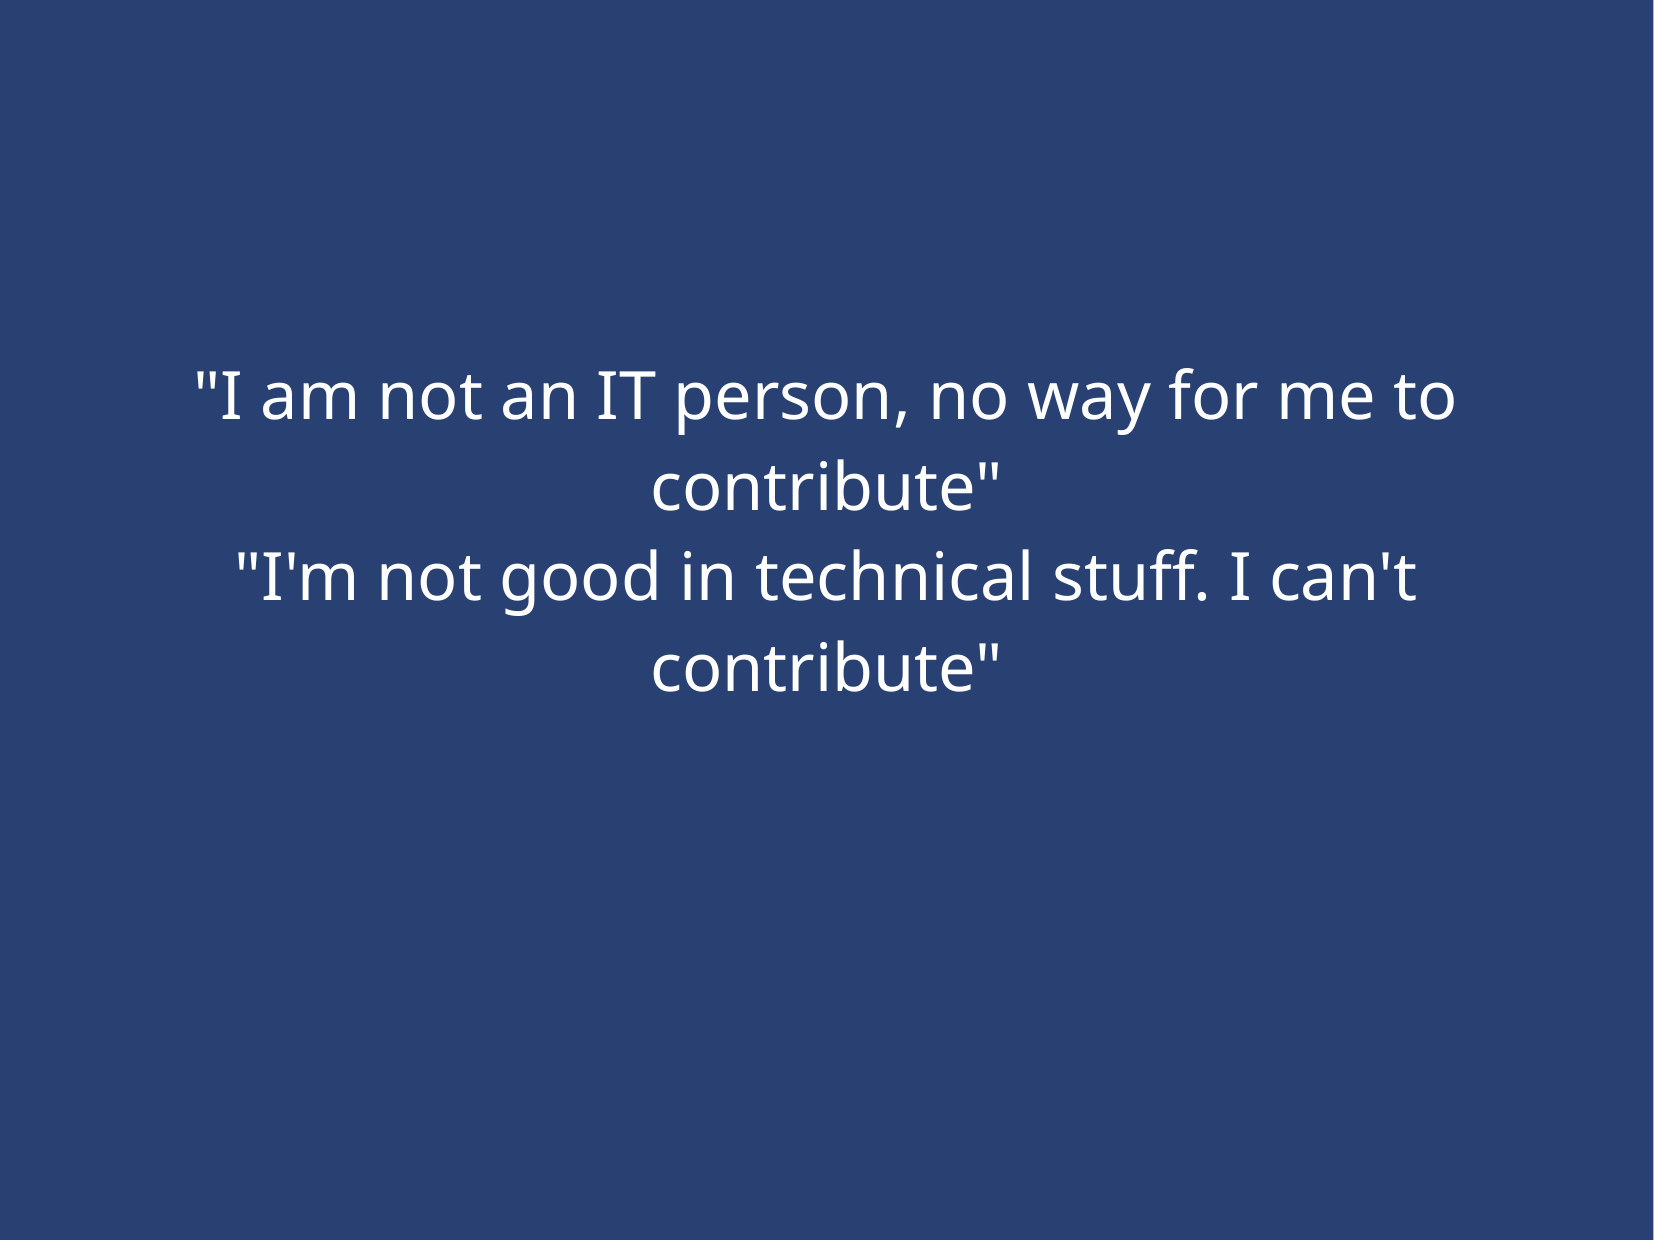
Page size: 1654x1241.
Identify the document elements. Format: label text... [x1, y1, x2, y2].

subtitle "I am not an IT person, no way for me to contribute" "I'm not good in technical stuff. I can't contribute" [82, 49, 1571, 1109]
